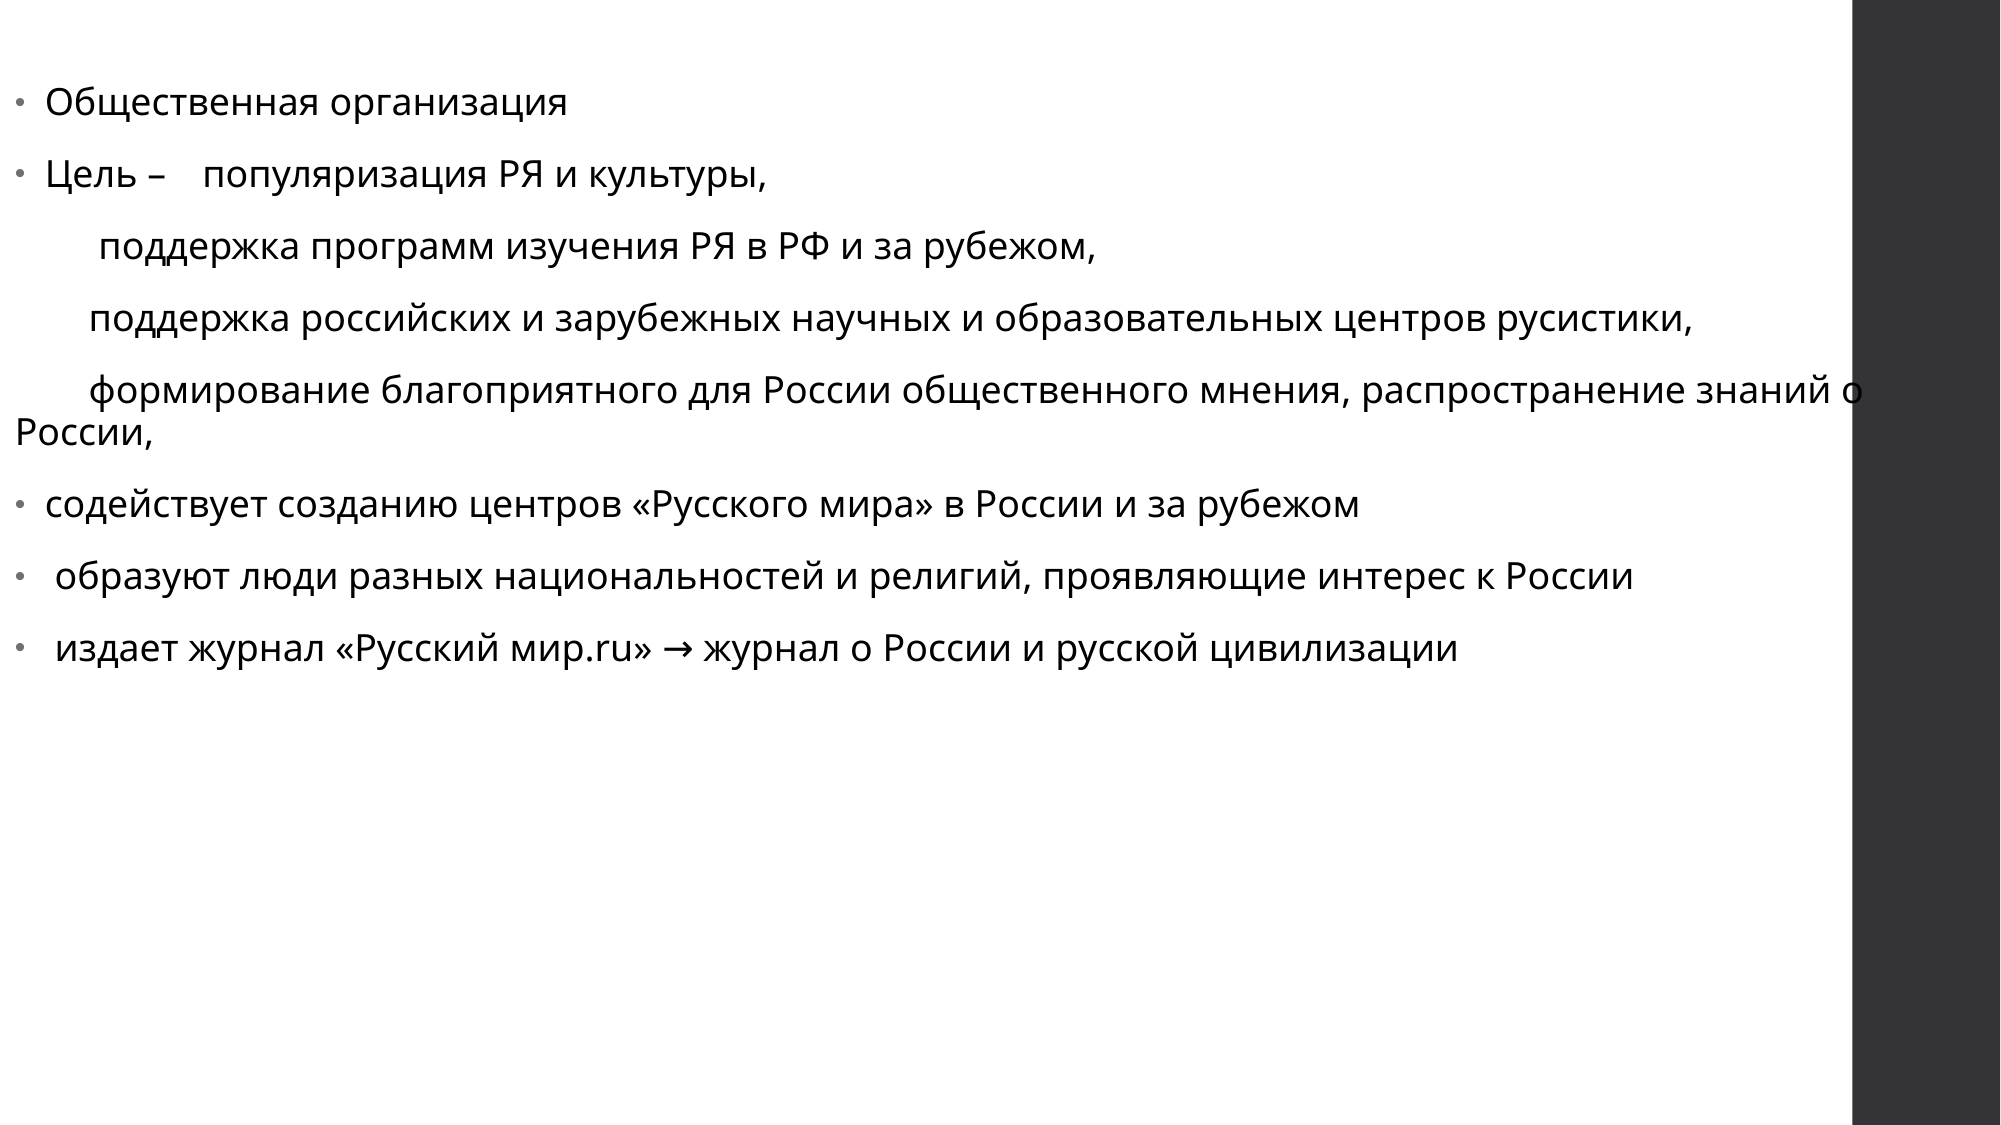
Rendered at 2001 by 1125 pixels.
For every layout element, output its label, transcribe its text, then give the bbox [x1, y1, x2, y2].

list Общественная организация Цель – популяризация РЯ и культуры, поддержка программ изучения РЯ в РФ и за рубежом, поддержка российских и зарубежных научных и образовательных центров русистики, формирование благоприятного для России общественного мнения, распространение знаний о России, содействует созданию центров «Русского мира» в России и за рубежом образуют люди разных национальностей и религий, проявляющие интерес к России издает журнал «Русский мир.ru» → журнал о России и русской цивилизации [0, 0, 1887, 1125]
